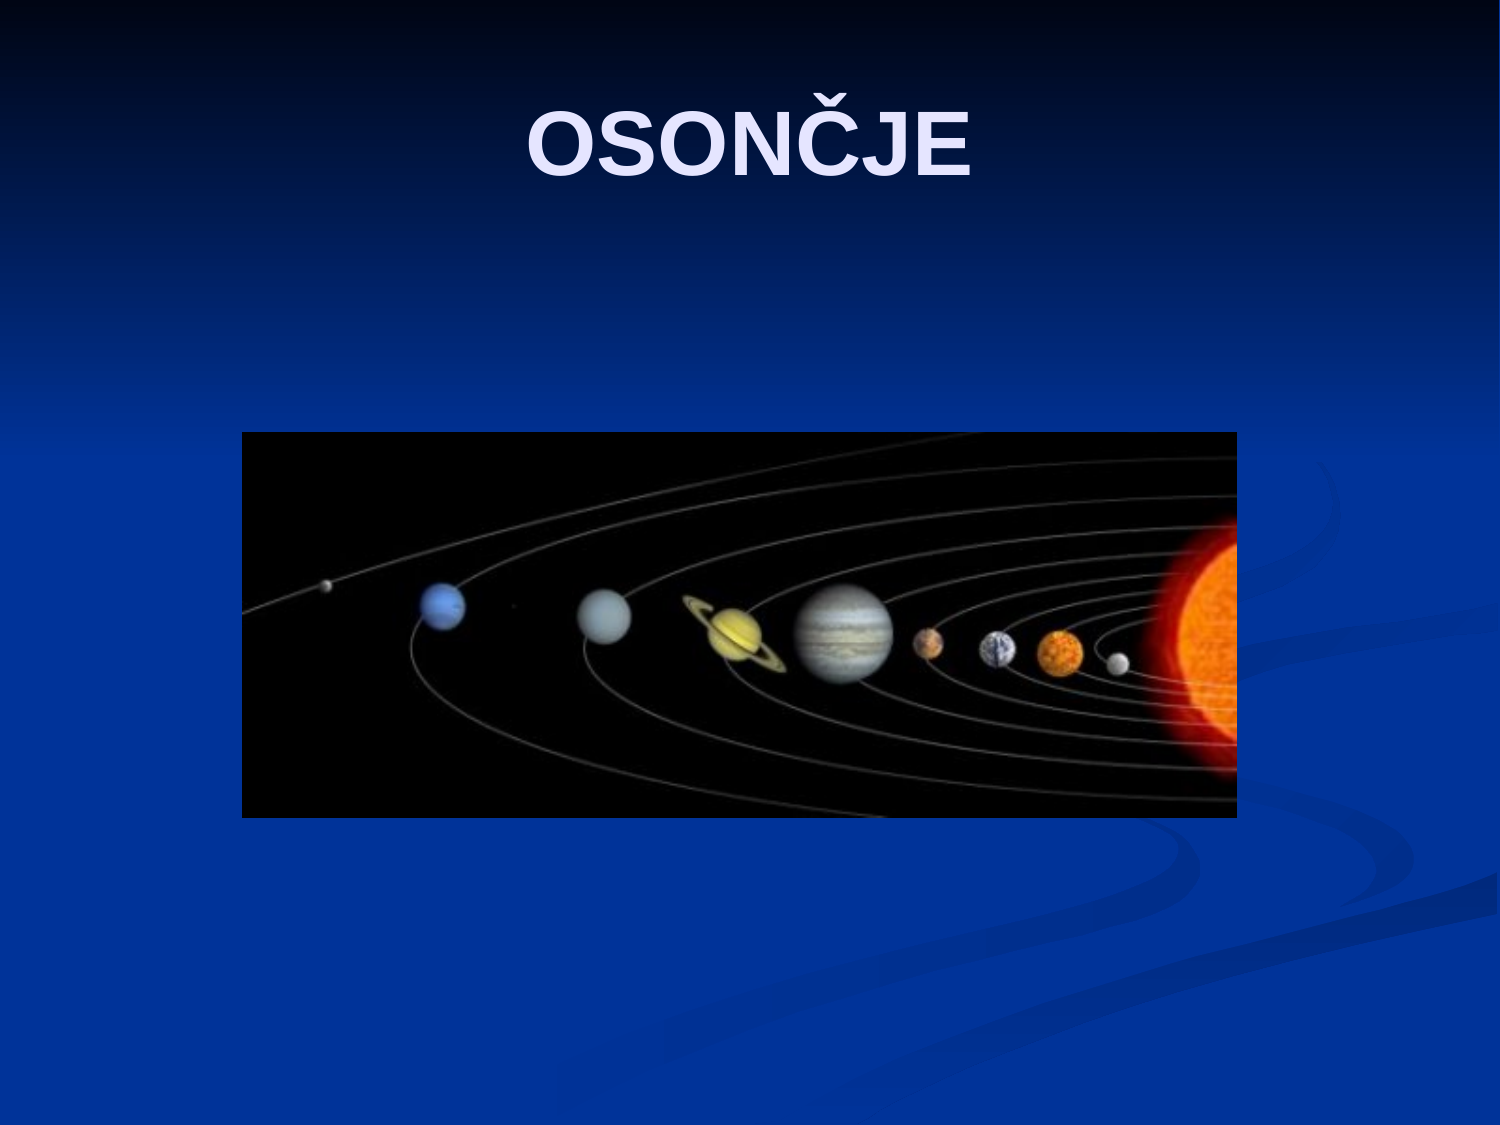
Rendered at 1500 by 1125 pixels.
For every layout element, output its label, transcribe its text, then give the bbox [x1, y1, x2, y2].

title OSONČJE [75, 45, 1425, 233]
picture [242, 432, 1237, 818]
